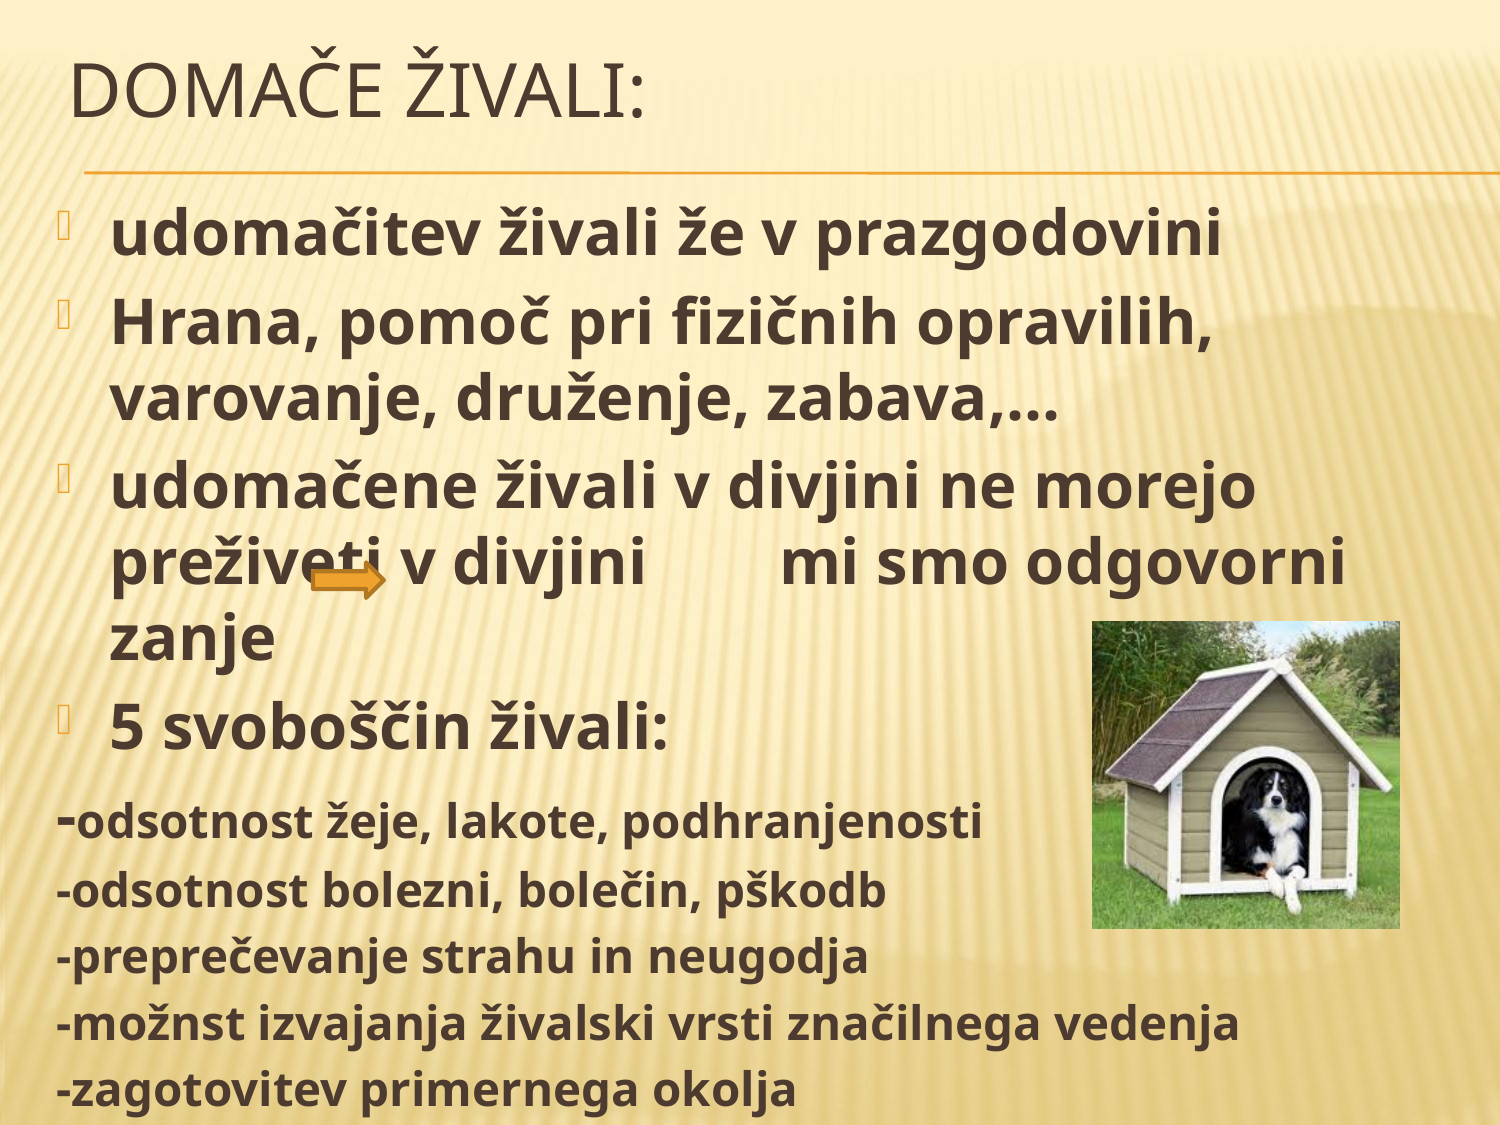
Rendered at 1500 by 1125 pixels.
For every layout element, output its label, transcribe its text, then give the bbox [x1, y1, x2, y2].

text_box [312, 562, 384, 598]
picture [0, 0, 1500, 1125]
list udomačitev živali že v prazgodovini Hrana, pomoč pri fizičnih opravilih, varovanje, druženje, zabava,... udomačene živali v divjini ne morejo preživeti v divjini mi smo odgovorni zanje 5 svoboščin živali: -odsotnost žeje, lakote, podhranjenosti -odsotnost bolezni, bolečin, pškodb -preprečevanje strahu in neugodja -možnst izvajanja živalski vrsti značilnega vedenja -zagotovitev primernega okolja [41, 184, 1467, 1125]
title DOMAČE ŽIVALI: [53, 19, 1479, 157]
picture [1092, 621, 1400, 929]
